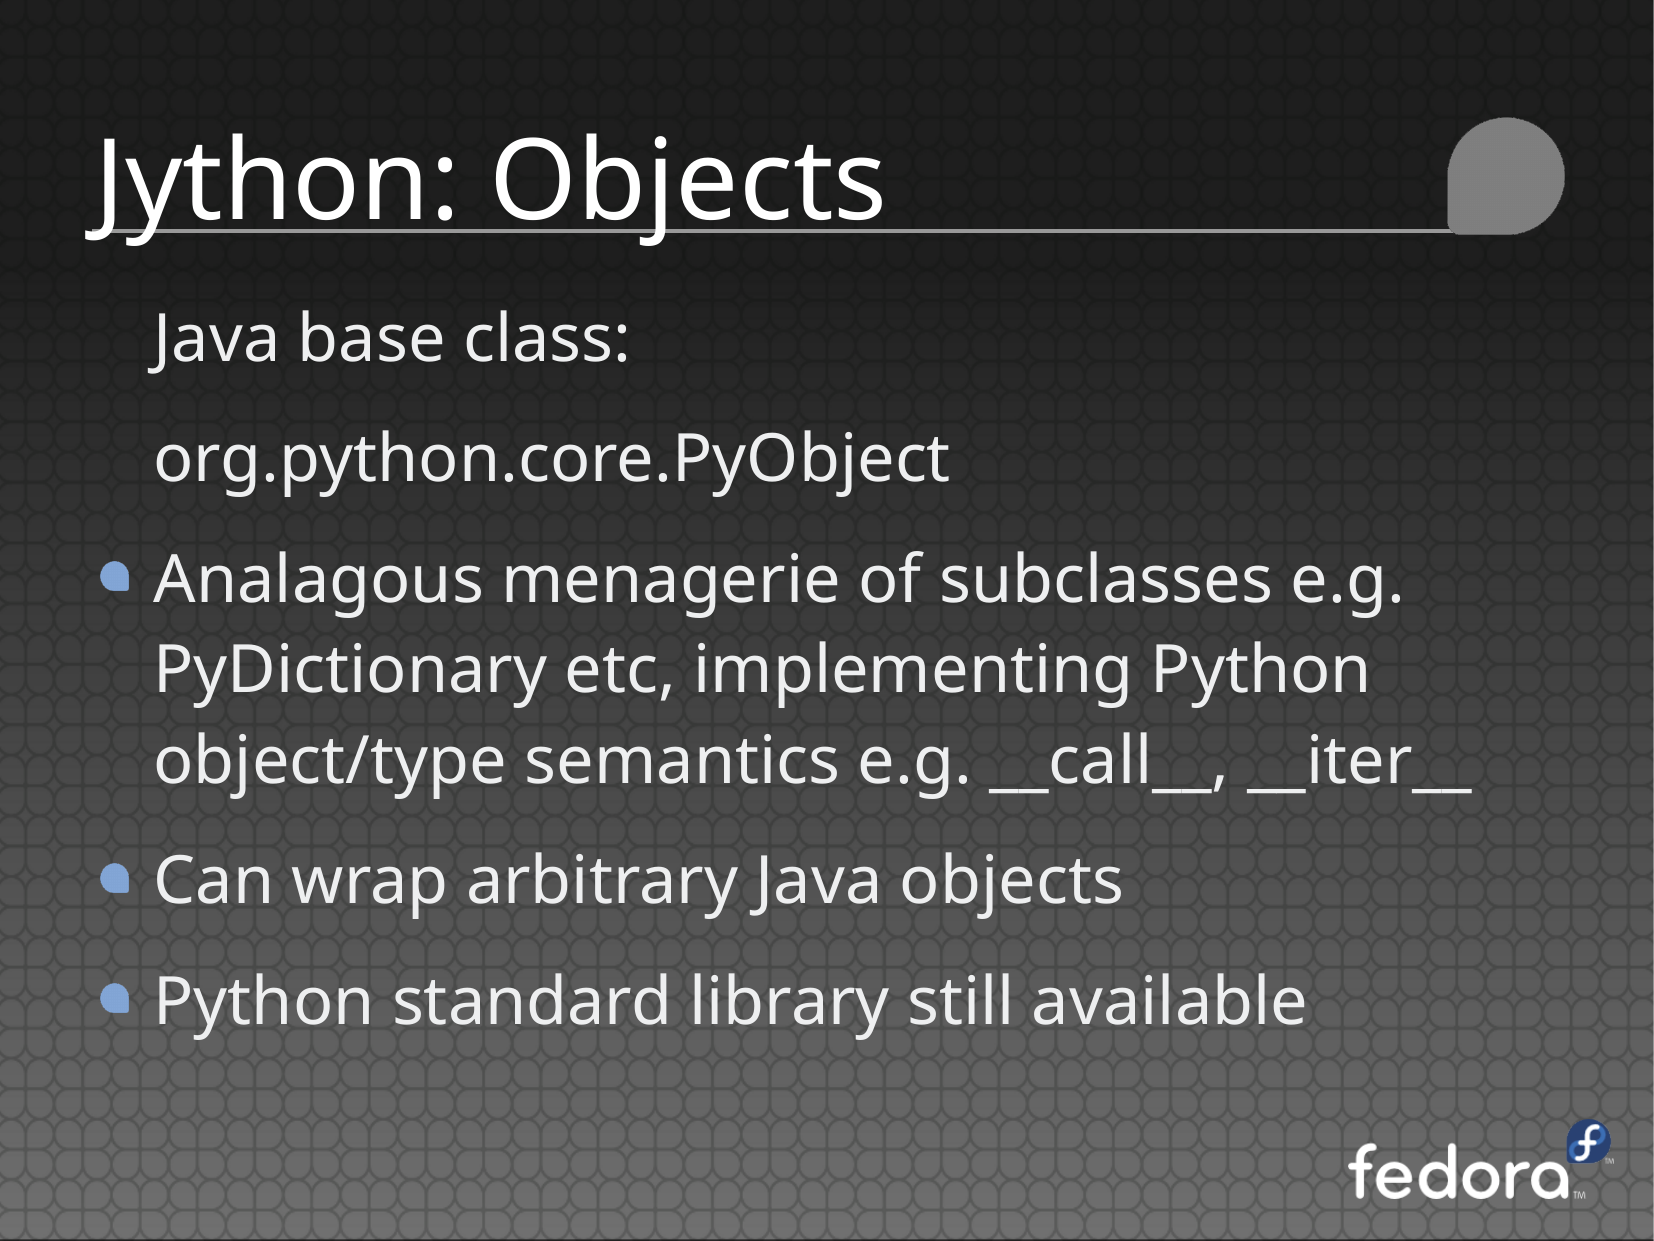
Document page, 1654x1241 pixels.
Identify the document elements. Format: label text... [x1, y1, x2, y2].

list Java base class: org.python.core.PyObject Analagous menagerie of subclasses e.g. PyDictionary etc, implementing Python object/type semantics e.g. __call__, __iter__ Can wrap arbitrary Java objects Python standard library still available [82, 290, 1571, 1094]
picture [0, 0, 1654, 1241]
title Jython: Objects [94, 100, 1426, 251]
